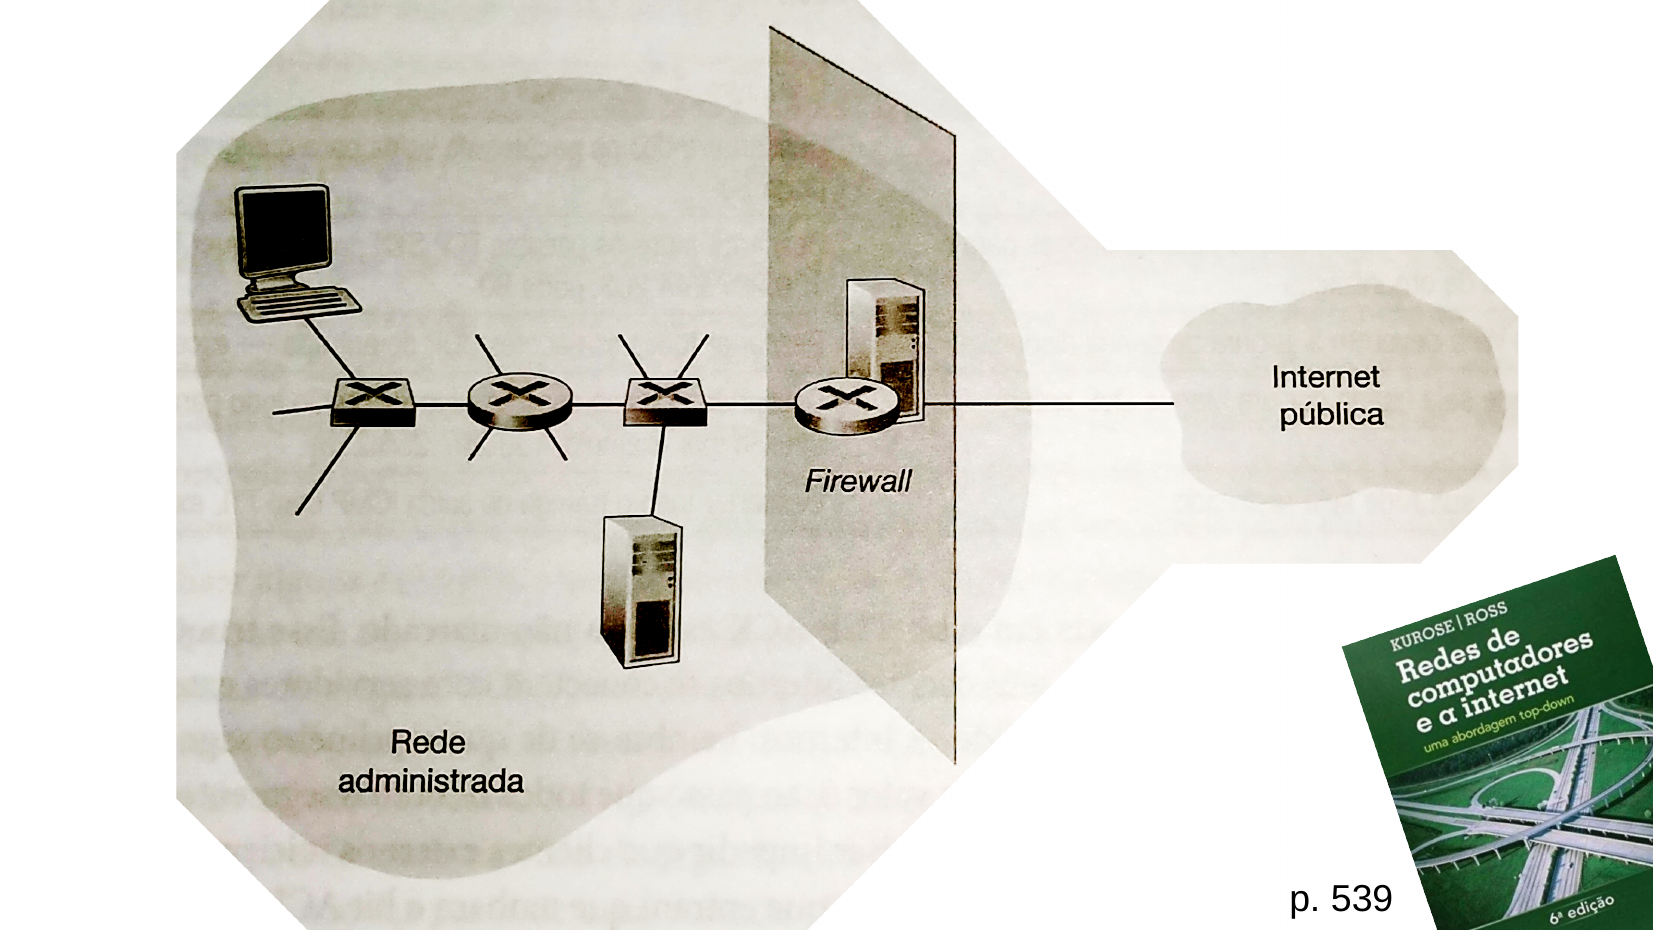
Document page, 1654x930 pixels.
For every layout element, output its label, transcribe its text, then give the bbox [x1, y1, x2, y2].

picture [0, 0, 1653, 930]
text_box p. 539 [1274, 869, 1409, 927]
